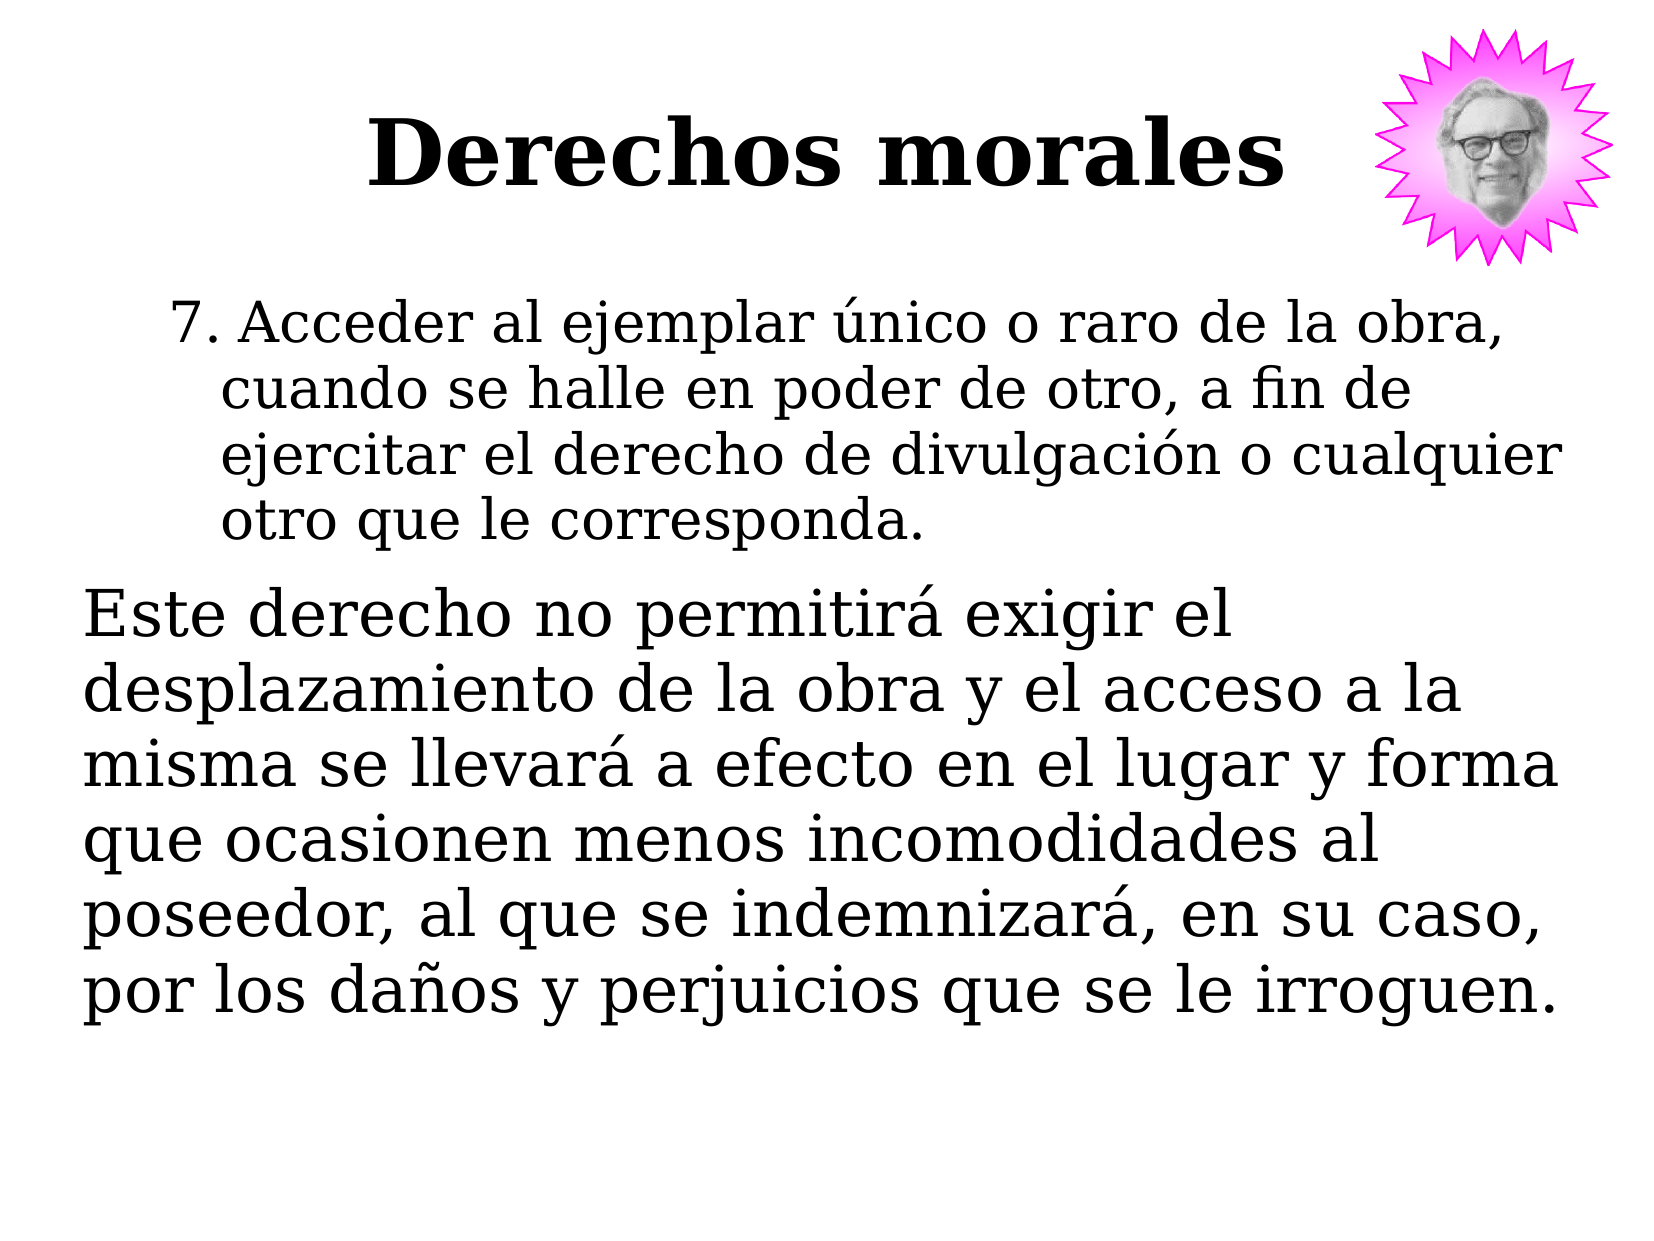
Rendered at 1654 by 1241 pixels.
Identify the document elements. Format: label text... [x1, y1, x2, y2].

picture [1375, 29, 1613, 266]
list Acceder al ejemplar único o raro de la obra, cuando se halle en poder de otro, a fin de ejercitar el derecho de divulgación o cualquier otro que le corresponda. Este derecho no permitirá exigir el desplazamiento de la obra y el acceso a la misma se llevará a efecto en el lugar y forma que ocasionen menos incomodidades al poseedor, al que se indemnizará, en su caso, por los daños y perjuicios que se le irroguen. [82, 290, 1571, 1109]
title Derechos morales [82, 49, 1375, 257]
